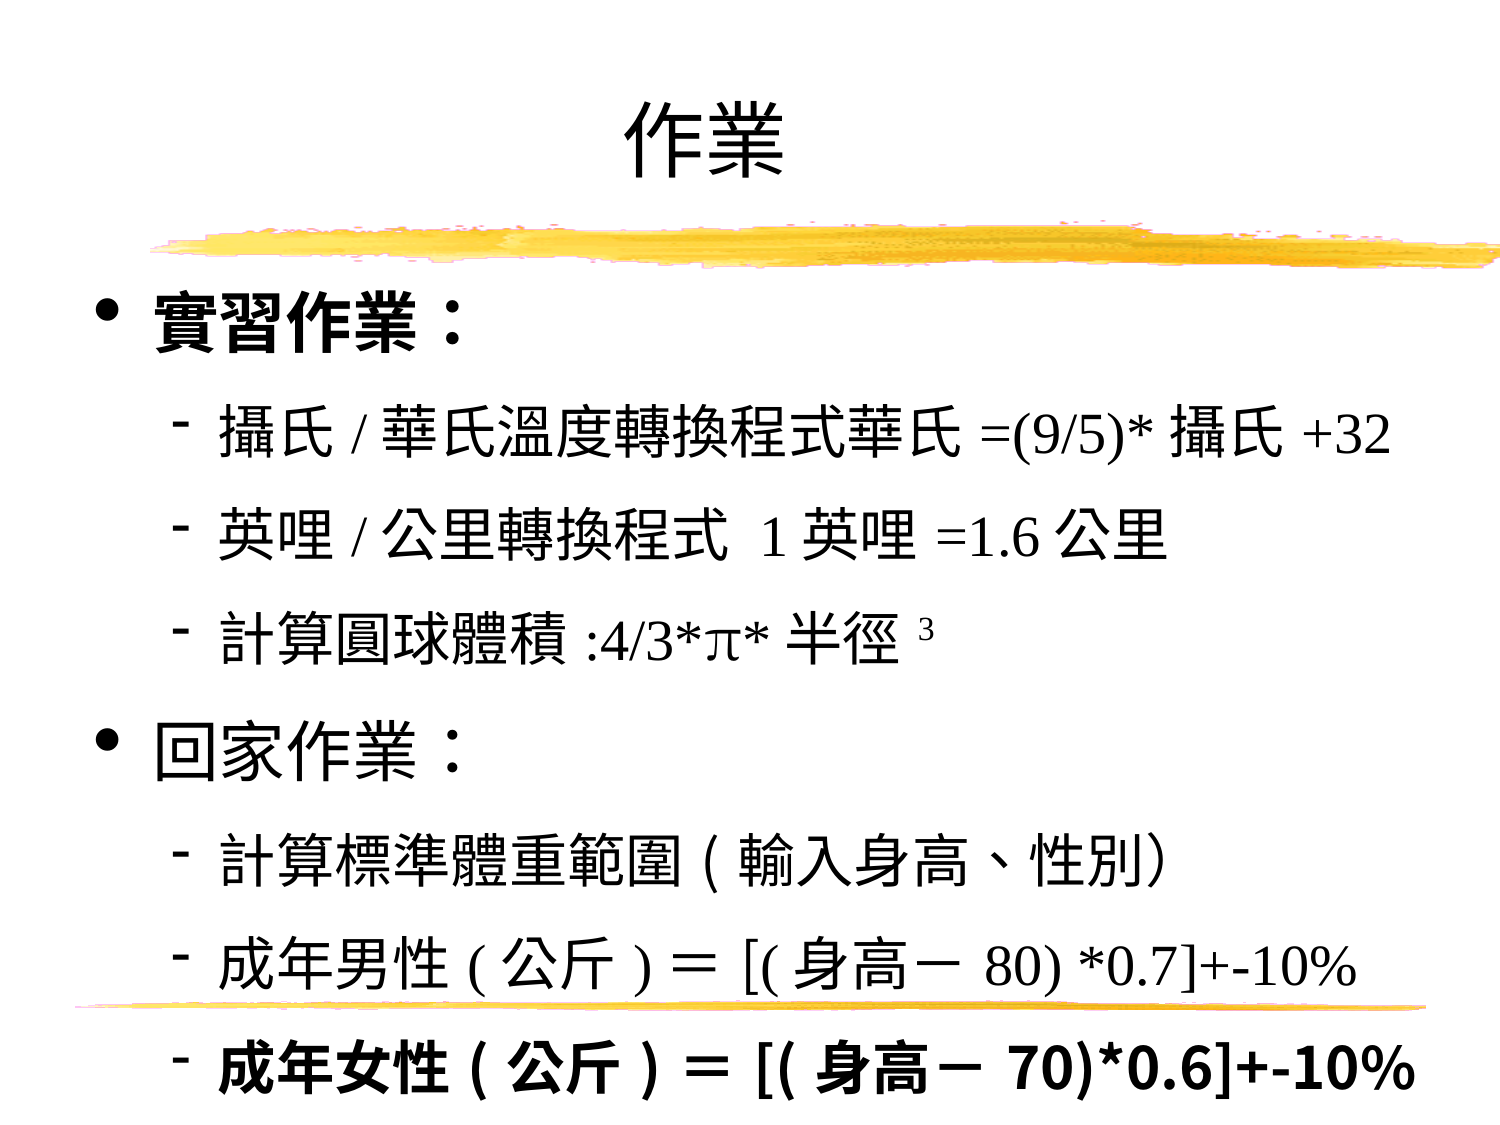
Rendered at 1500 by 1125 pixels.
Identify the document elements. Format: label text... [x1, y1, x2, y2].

picture [150, 215, 1500, 279]
list 實習作業： 攝氏/華氏溫度轉換程式華氏=(9/5)*攝氏+32 英哩/公里轉換程式 1英哩=1.6公里 計算圓球體積:4/3*π*半徑3 回家作業： 計算標準體重範圍(輸入身高、性別） 成年男性(公斤)＝[(身高－80) *0.7]+-10% 成年女性(公斤)＝[(身高－70)*0.6]+-10% [96, 261, 1446, 977]
picture [75, 999, 1426, 1013]
title 作業 [66, 35, 1342, 226]
